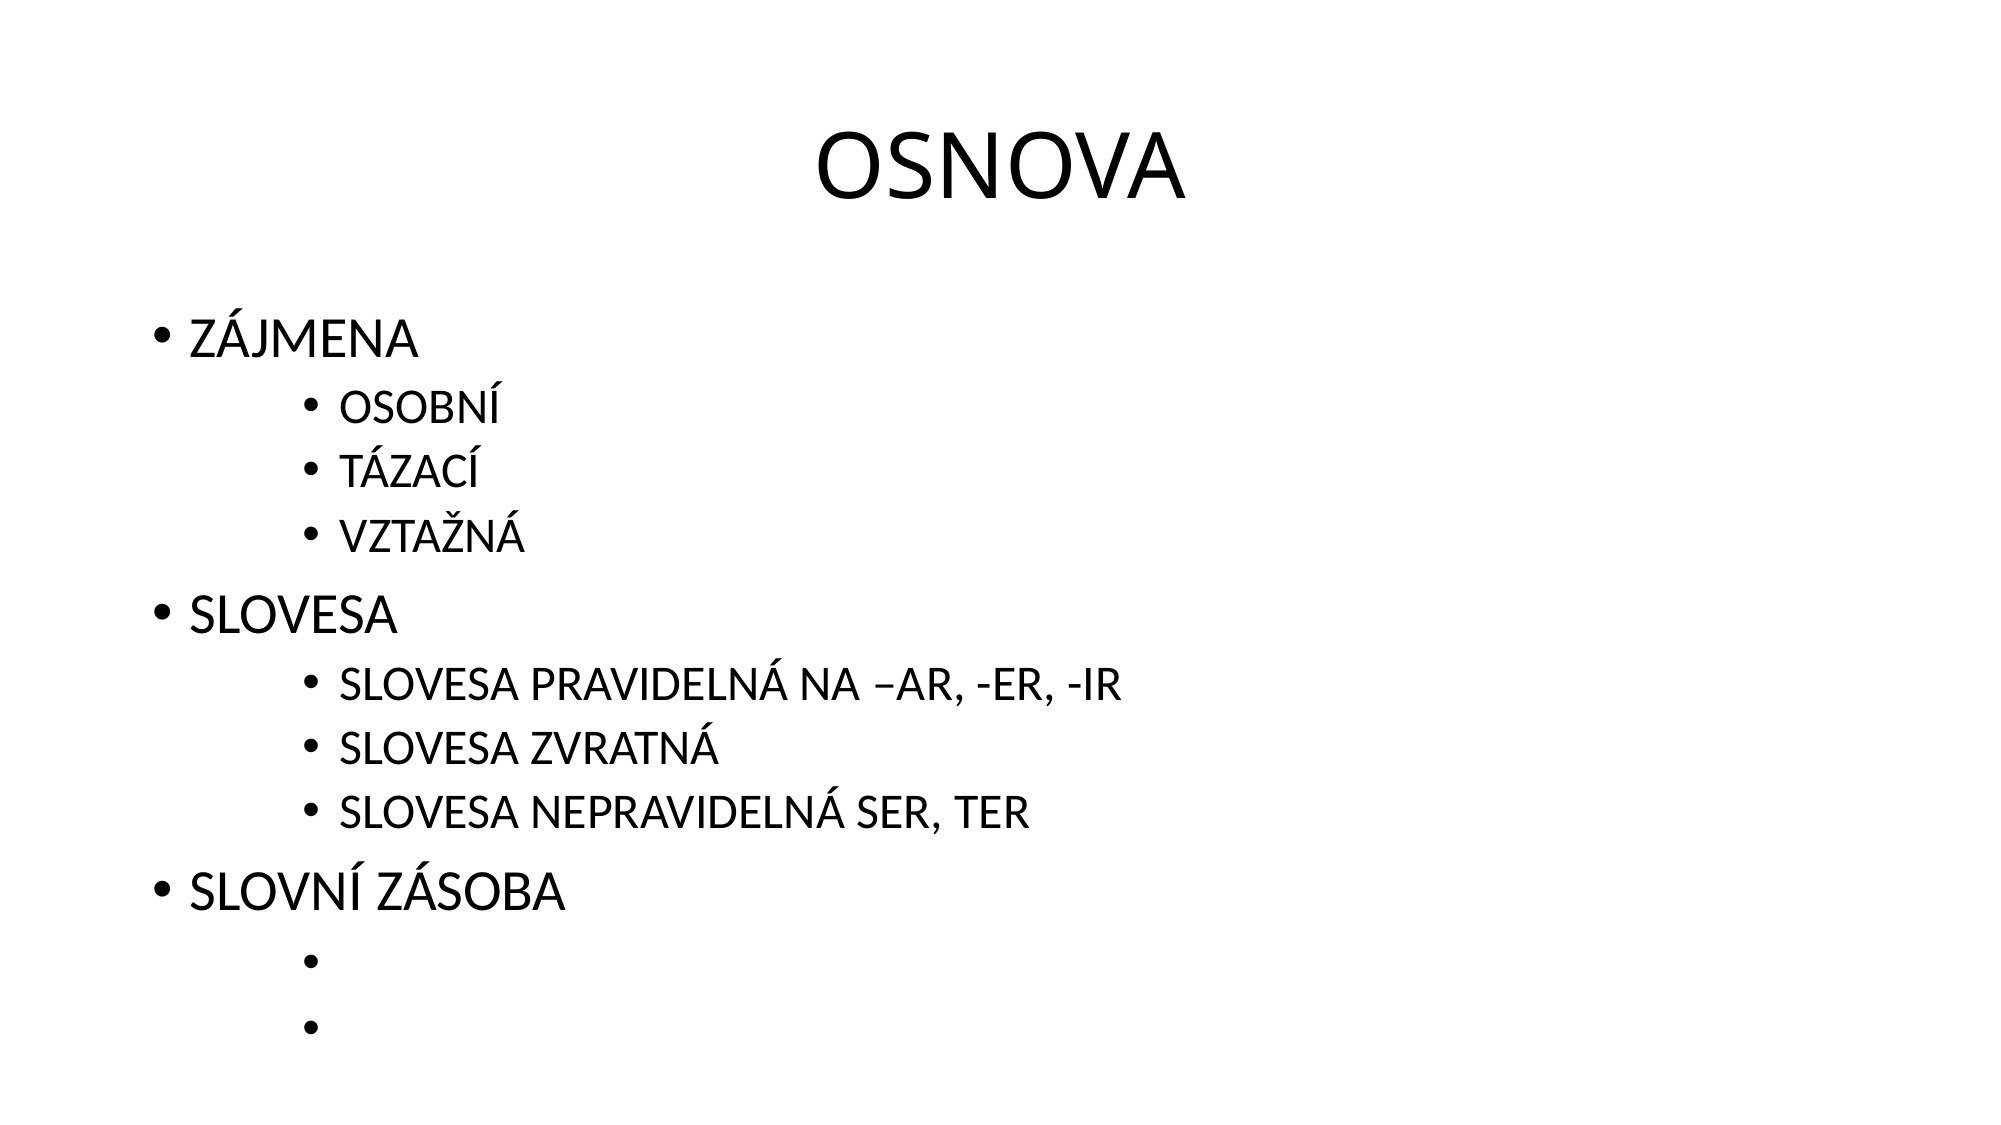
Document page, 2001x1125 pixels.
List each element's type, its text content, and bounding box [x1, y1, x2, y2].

list ZÁJMENA OSOBNÍ TÁZACÍ VZTAŽNÁ SLOVESA SLOVESA PRAVIDELNÁ NA –AR, -ER, -IR SLOVESA ZVRATNÁ SLOVESA NEPRAVIDELNÁ SER, TER SLOVNÍ ZÁSOBA [137, 299, 1863, 1014]
title OSNOVA [137, 59, 1863, 278]
